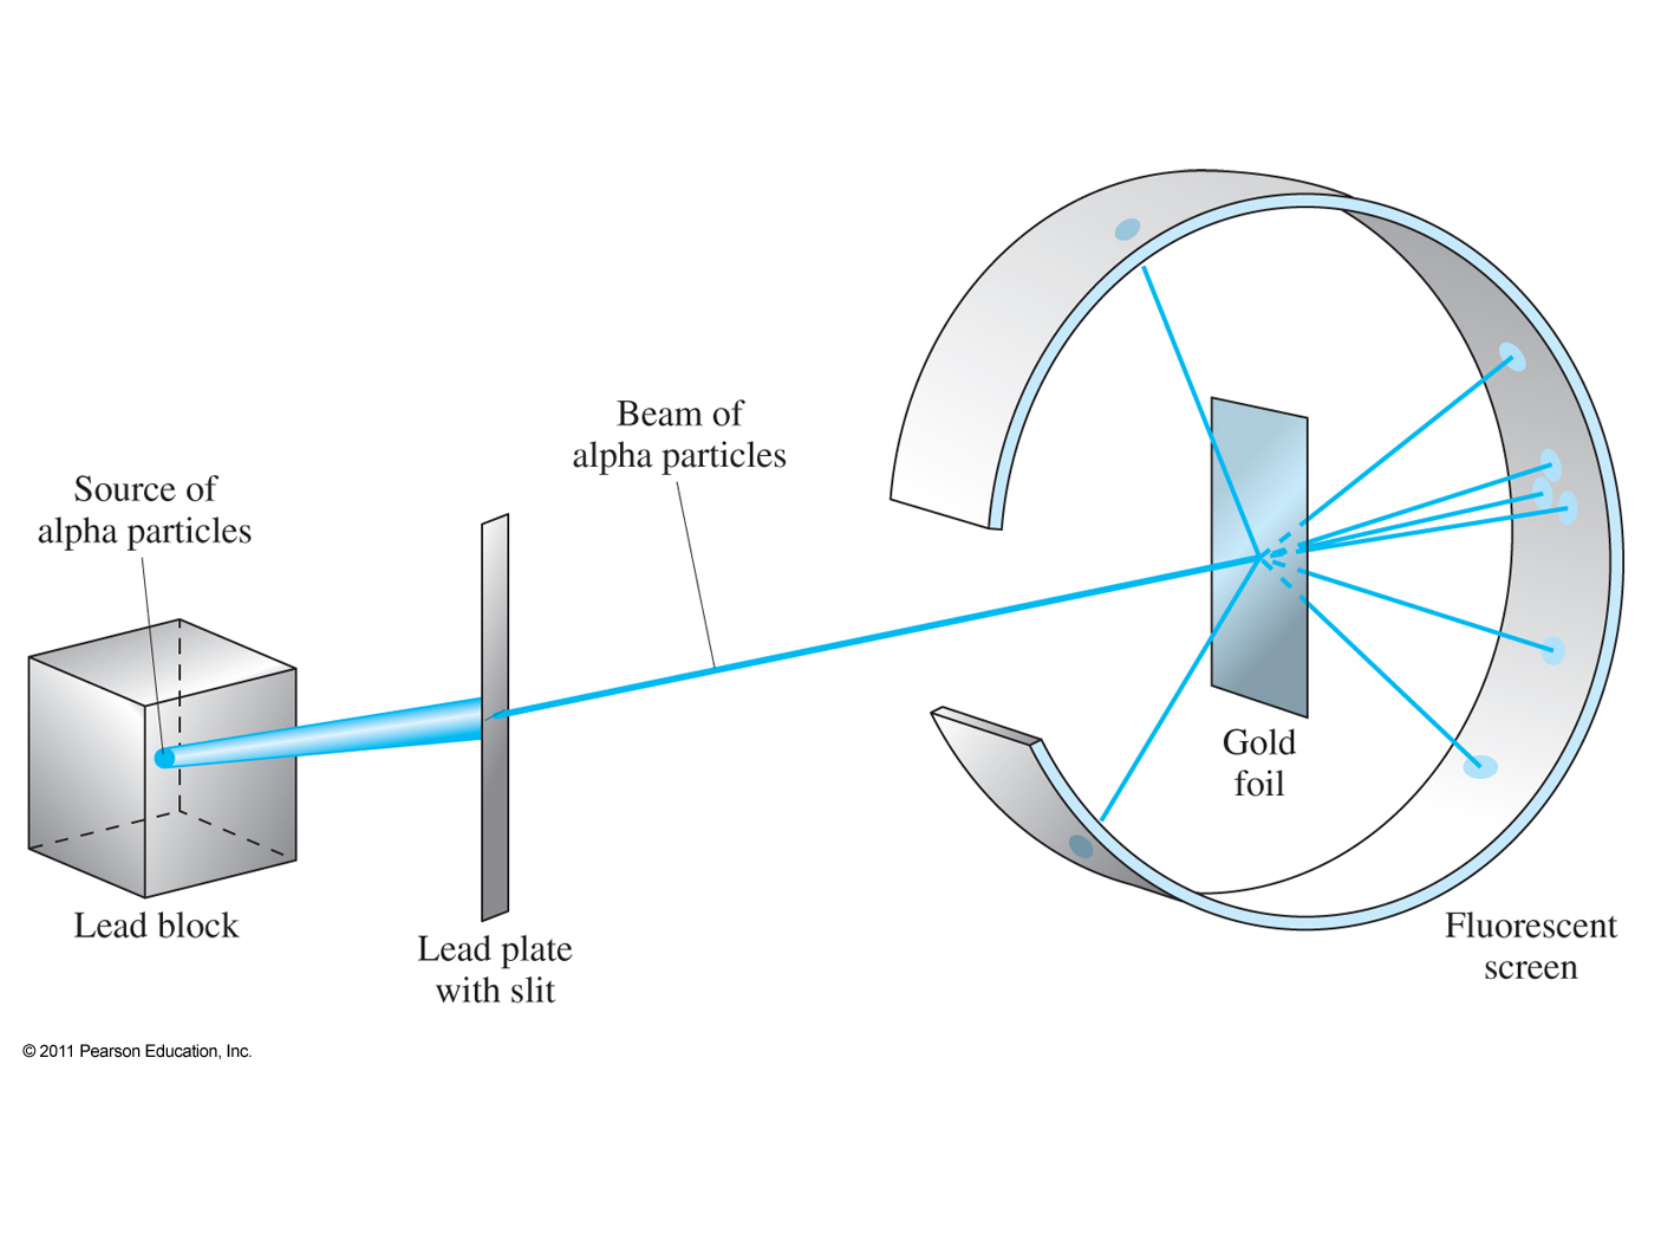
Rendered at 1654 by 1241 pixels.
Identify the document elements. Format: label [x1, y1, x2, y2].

picture [0, 144, 1654, 1096]
